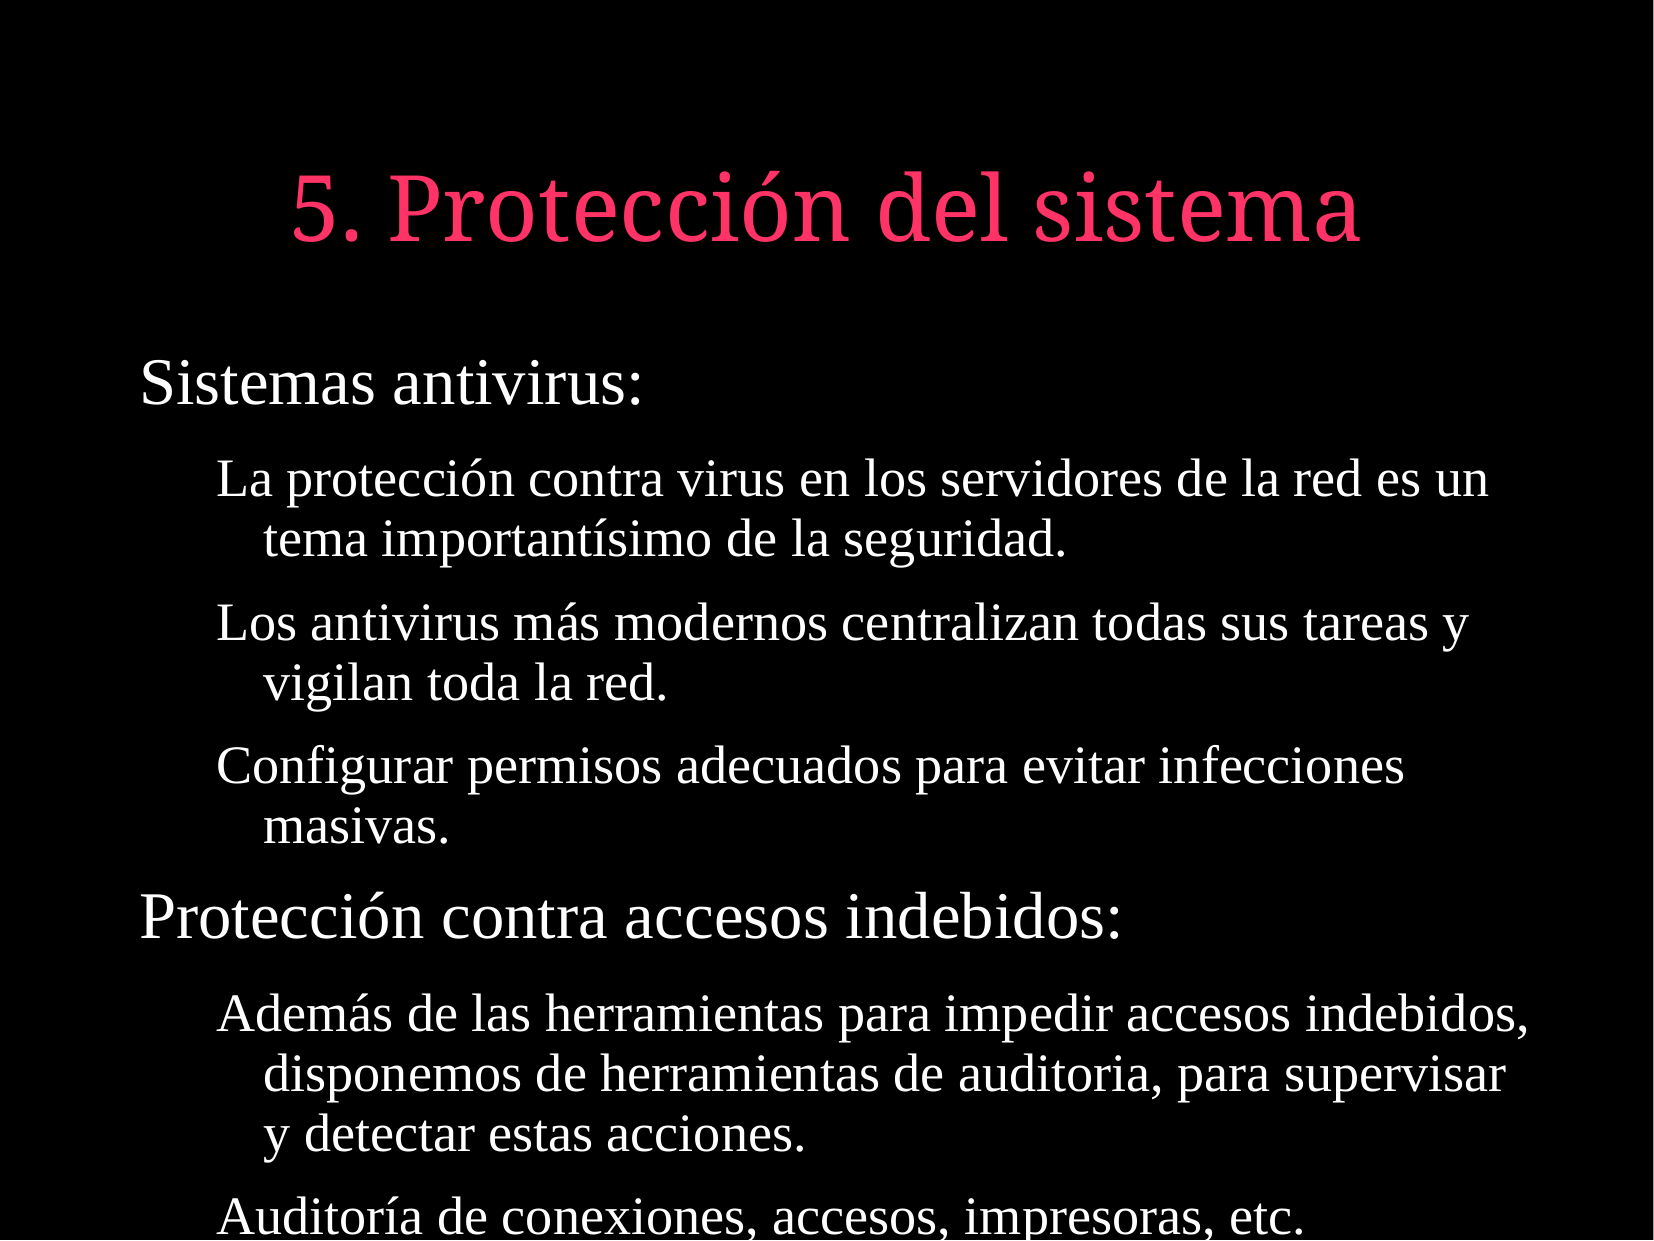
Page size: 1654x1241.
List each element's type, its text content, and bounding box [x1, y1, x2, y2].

title 5. Protección del sistema [121, 102, 1534, 311]
list Sistemas antivirus: La protección contra virus en los servidores de la red es un tema importantísimo de la seguridad. Los antivirus más modernos centralizan todas sus tareas y vigilan toda la red. Configurar permisos adecuados para evitar infecciones masivas. Protección contra accesos indebidos: Además de las herramientas para impedir accesos indebidos, disponemos de herramientas de auditoria, para supervisar y detectar estas acciones. Auditoría de conexiones, accesos, impresoras, etc. [121, 344, 1534, 1241]
